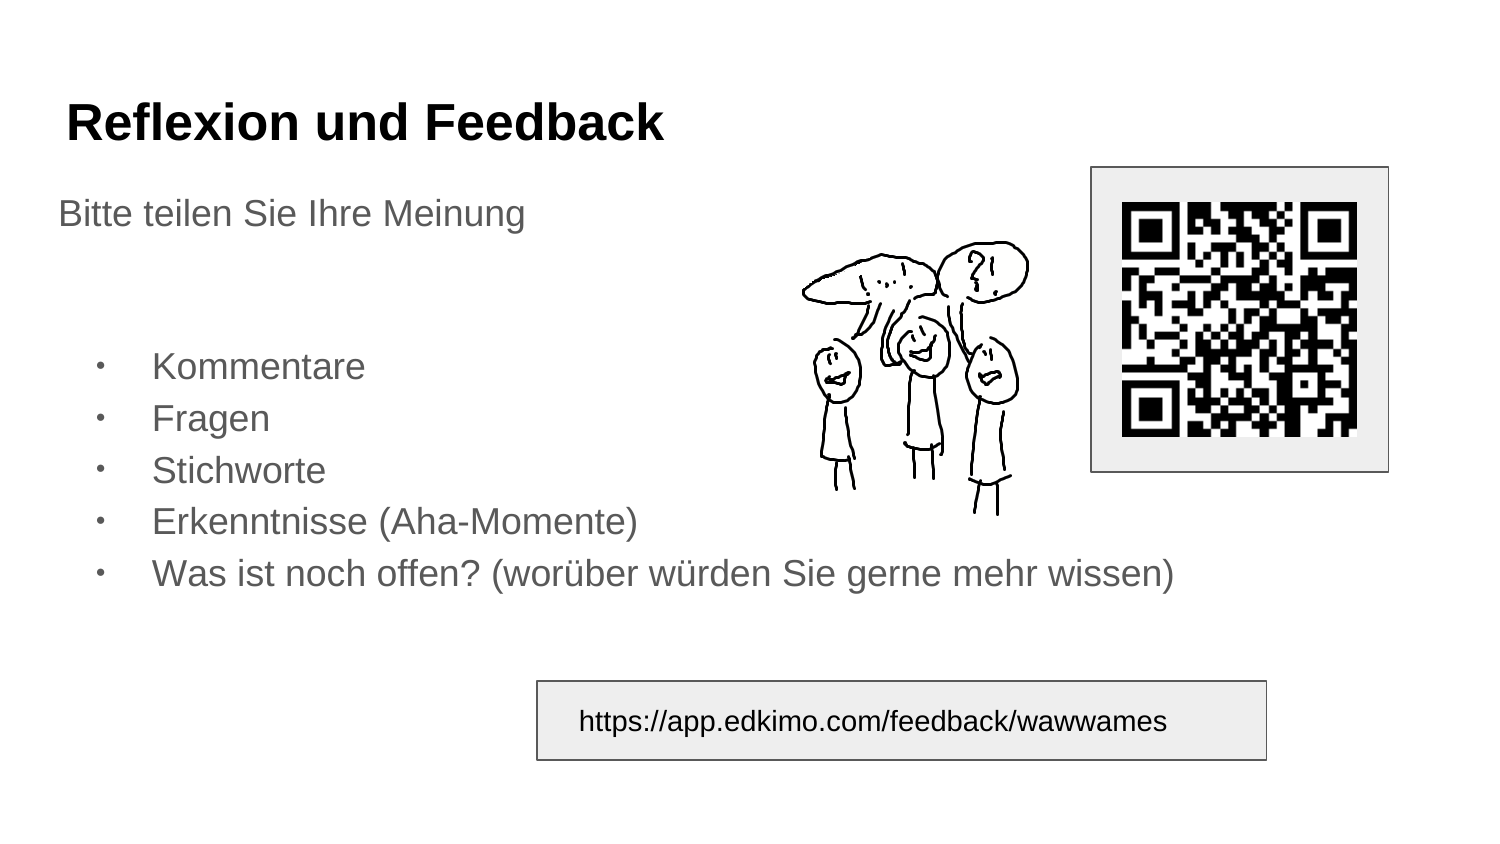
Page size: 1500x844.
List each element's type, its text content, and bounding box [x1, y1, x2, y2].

picture [1122, 202, 1357, 437]
title Reflexion und Feedback [51, 72, 1449, 167]
text_box [1091, 167, 1388, 472]
picture [790, 224, 1038, 530]
text_box https://app.edkimo.com/feedback/wawwames [563, 687, 1340, 754]
list Bitte teilen Sie Ihre Meinung Kommentare Fragen Stichworte Erkenntnisse (Aha-Momente) Was ist noch offen? (worüber würden Sie gerne mehr wissen) [43, 166, 1441, 728]
text_box [537, 728, 1266, 760]
